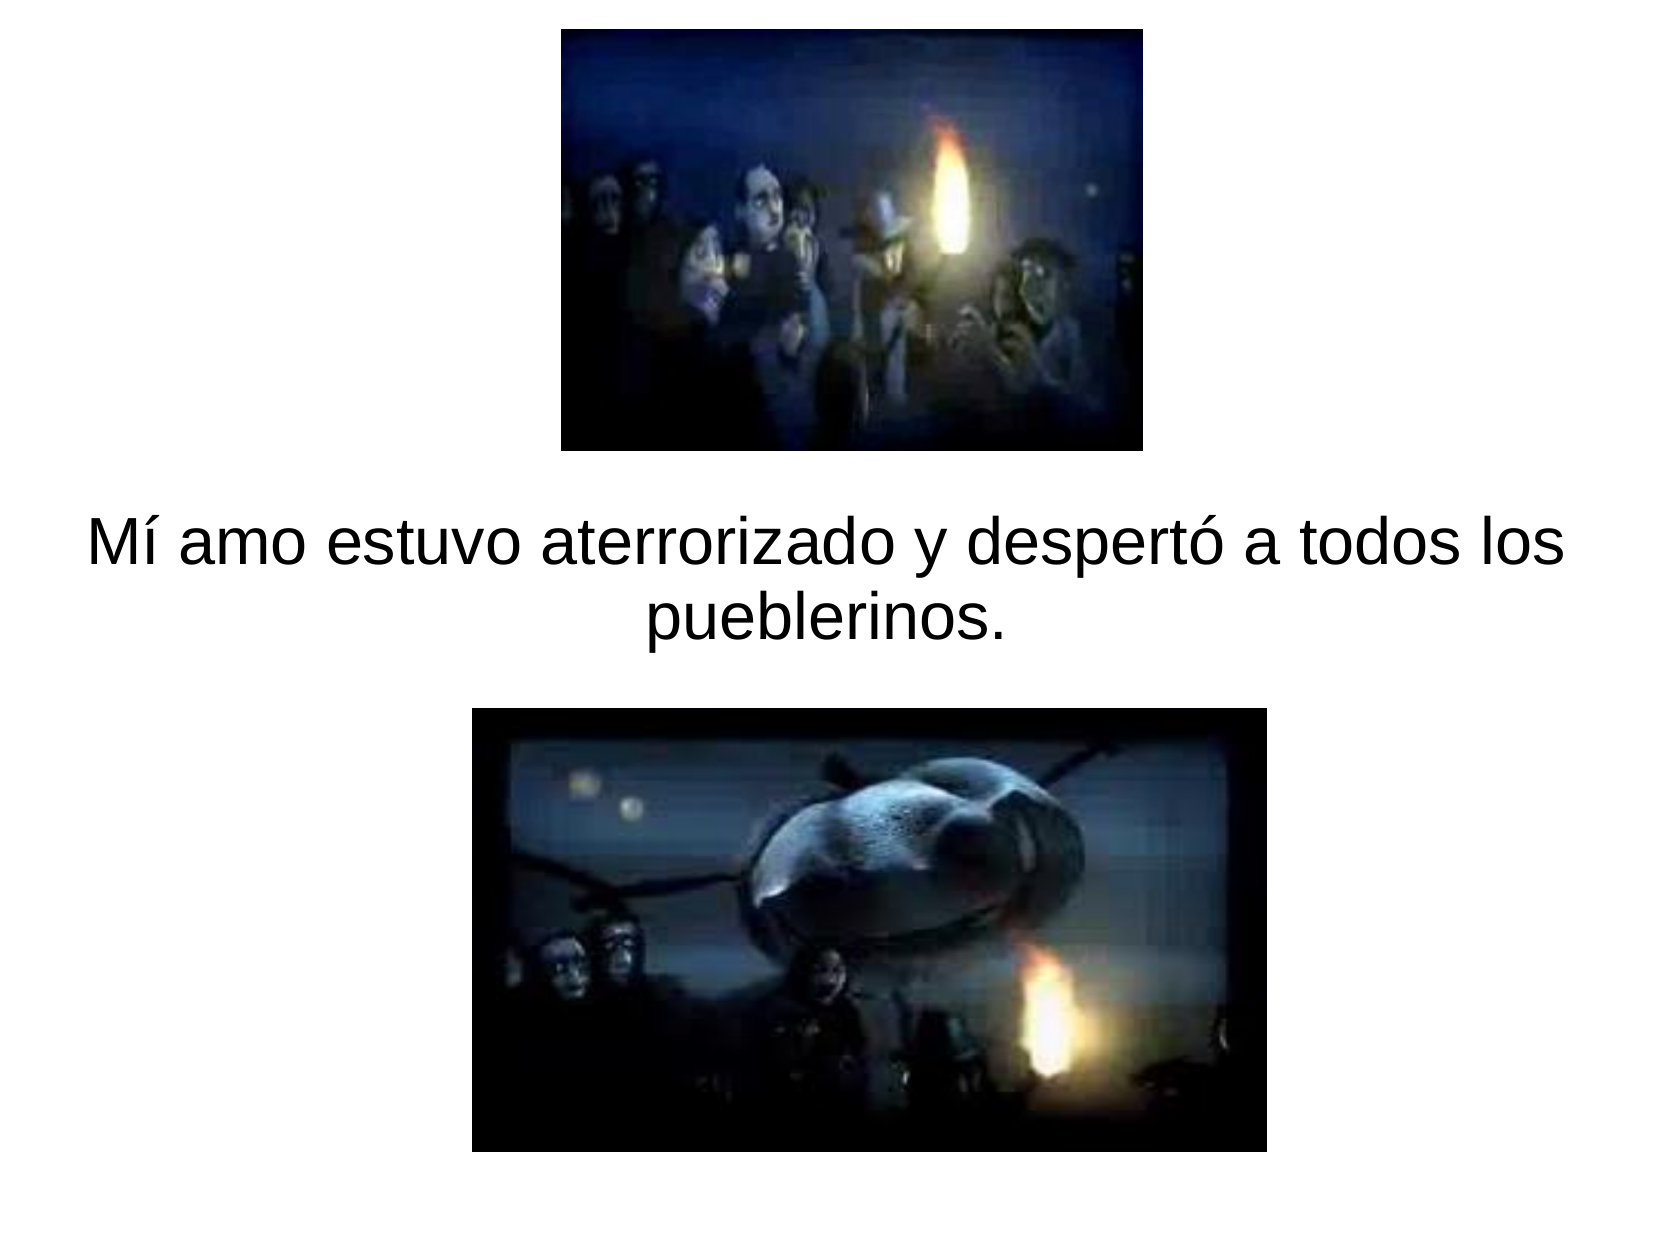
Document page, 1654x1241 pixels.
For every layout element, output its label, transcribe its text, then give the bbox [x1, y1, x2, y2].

subtitle Mí amo estuvo aterrorizado y despertó a todos los pueblerinos. [82, 49, 1571, 1109]
picture [561, 29, 1143, 451]
picture [472, 708, 1267, 1152]
